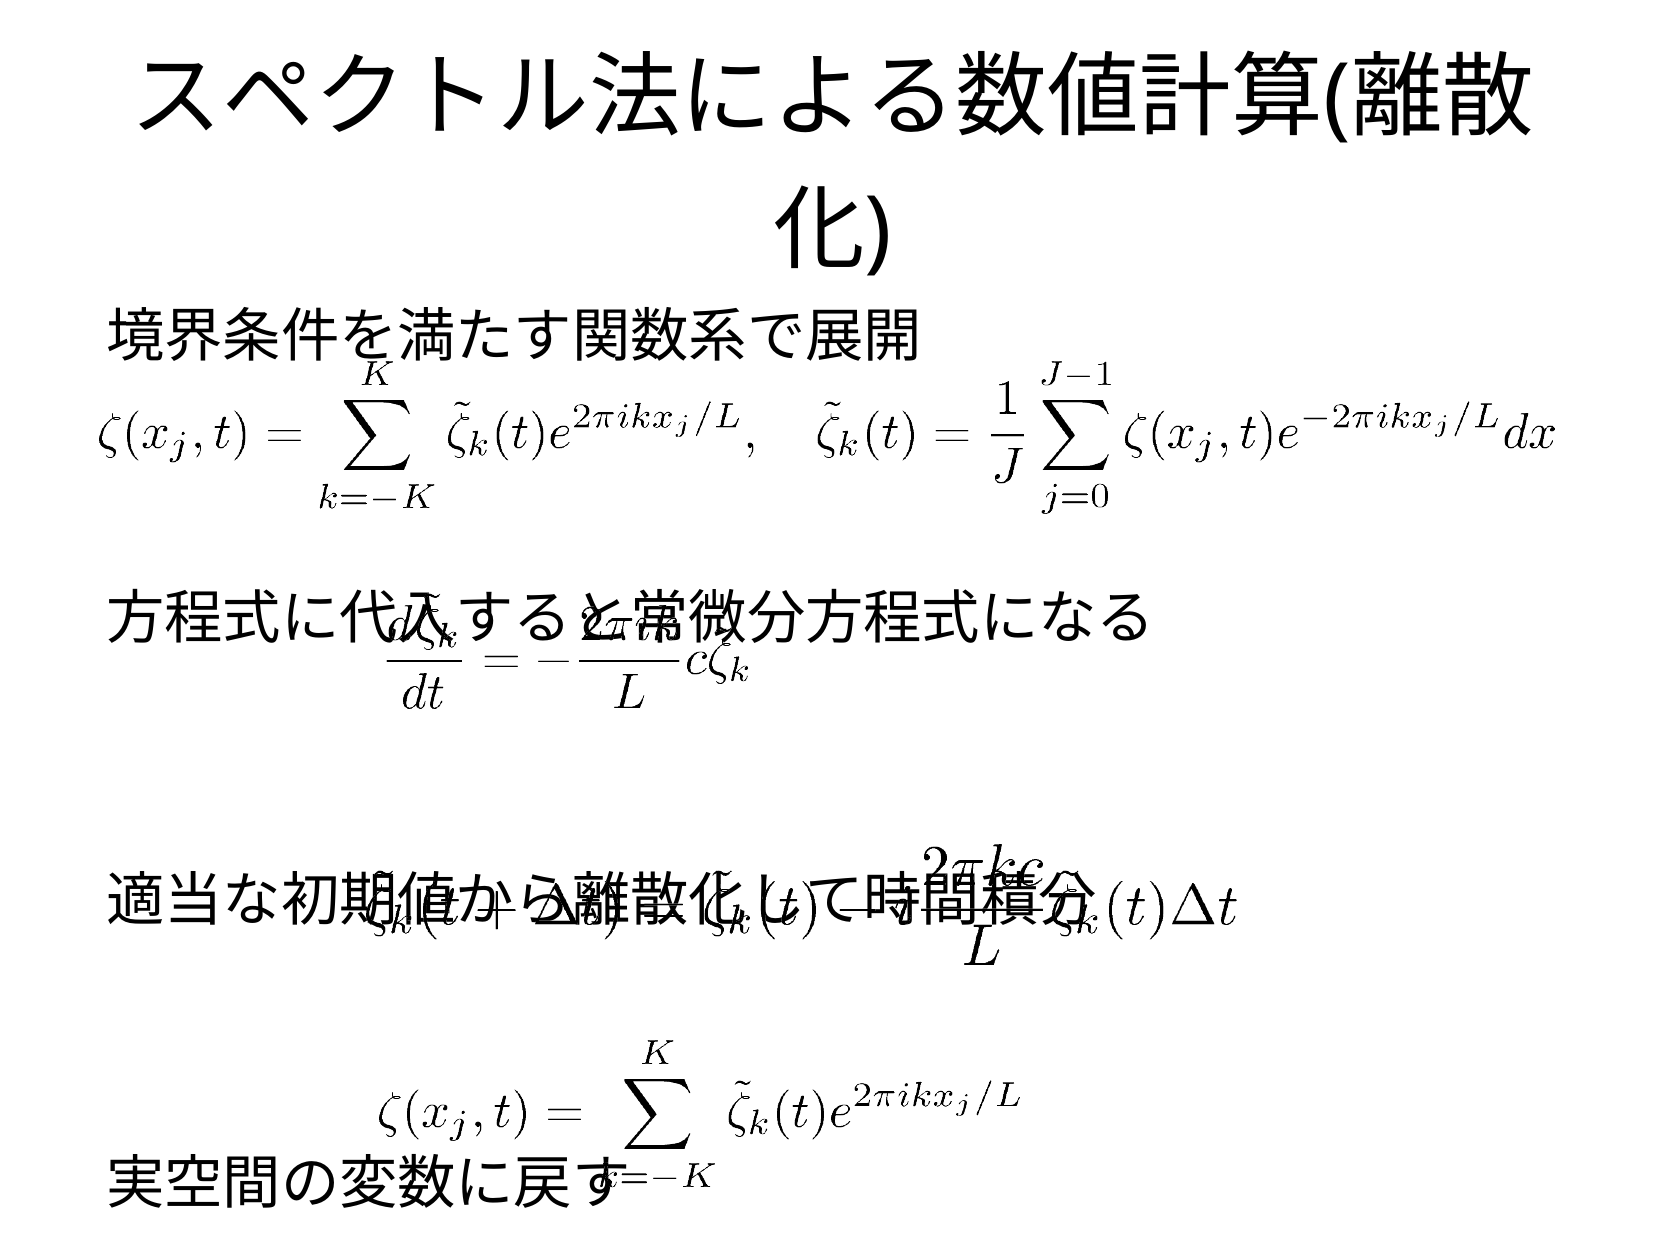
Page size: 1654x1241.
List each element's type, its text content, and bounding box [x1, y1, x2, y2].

picture [382, 590, 763, 711]
picture [88, 354, 1569, 520]
picture [368, 1033, 1034, 1194]
title スペクトル法による数値計算(離散化) [88, 59, 1577, 252]
picture [353, 839, 1252, 968]
list 境界条件を満たす関数系で展開 方程式に代入すると常微分方程式になる 適当な初期値から離散化して時間積分 実空間の変数に戻す [88, 288, 1577, 1093]
